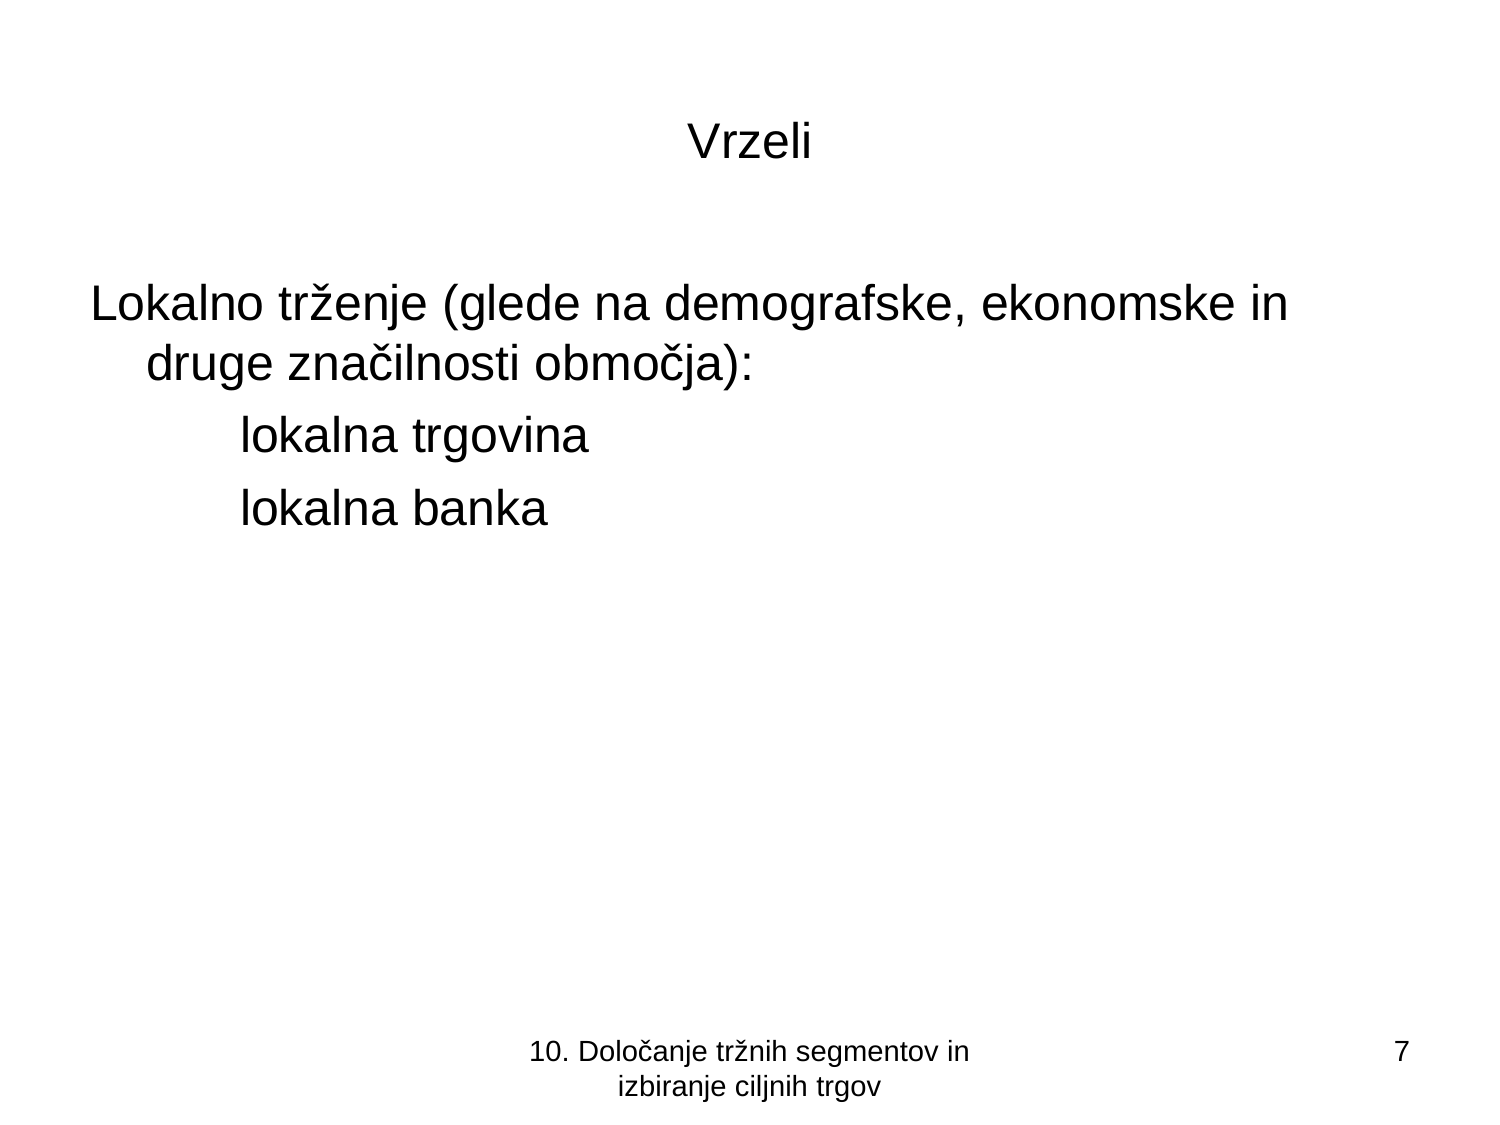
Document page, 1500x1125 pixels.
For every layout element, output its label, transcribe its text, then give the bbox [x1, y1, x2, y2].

title Vrzeli [75, 45, 1426, 233]
text_box 10. Določanje tržnih segmentov in izbiranje ciljnih trgov [512, 1024, 988, 1103]
text_box <number> [1074, 1024, 1426, 1103]
list Lokalno trženje (glede na demografske, ekonomske in druge značilnosti območja): lokalna trgovina lokalna banka [75, 262, 1426, 1006]
